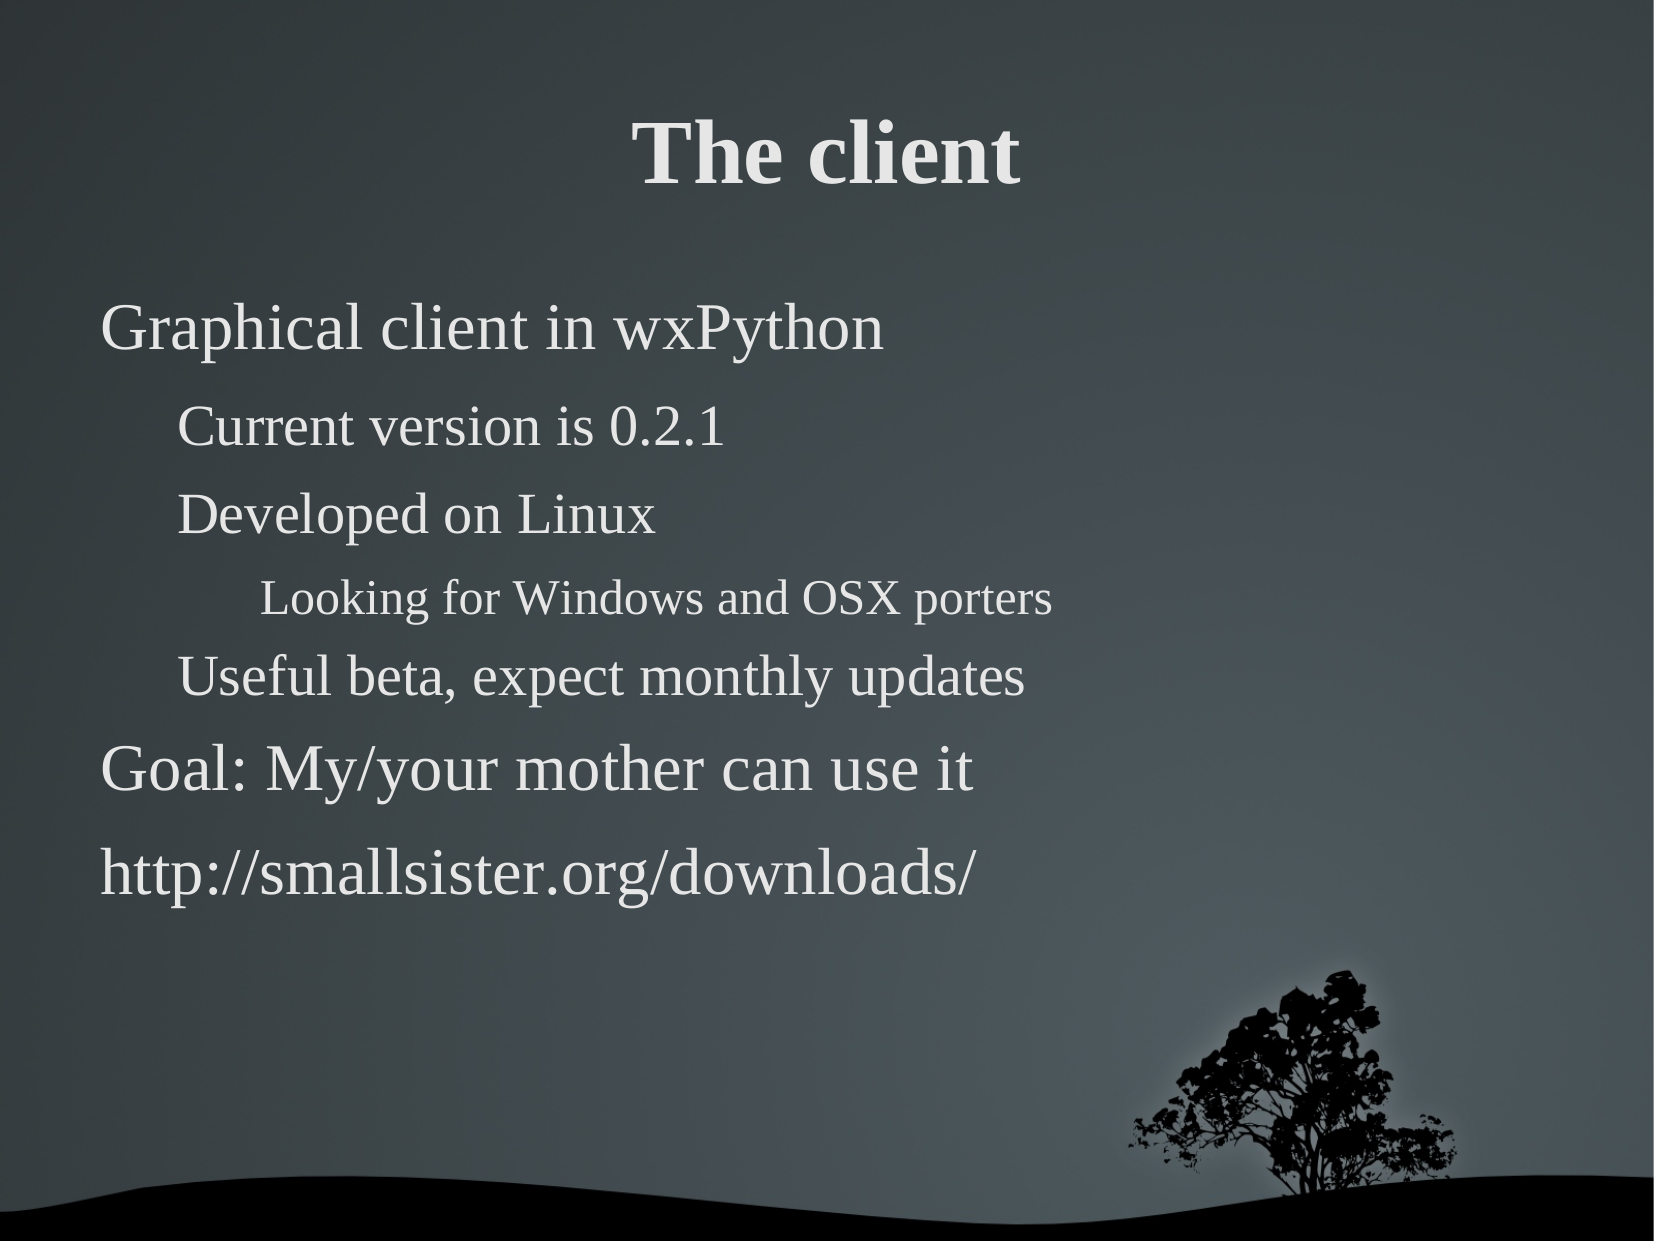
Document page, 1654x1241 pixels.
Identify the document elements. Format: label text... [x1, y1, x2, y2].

picture [0, 0, 1654, 1241]
list Graphical client in wxPython Current version is 0.2.1 Developed on Linux Looking for Windows and OSX porters Useful beta, expect monthly updates Goal: My/your mother can use it http://smallsister.org/downloads/ [82, 290, 1571, 1094]
title The client [82, 56, 1571, 250]
